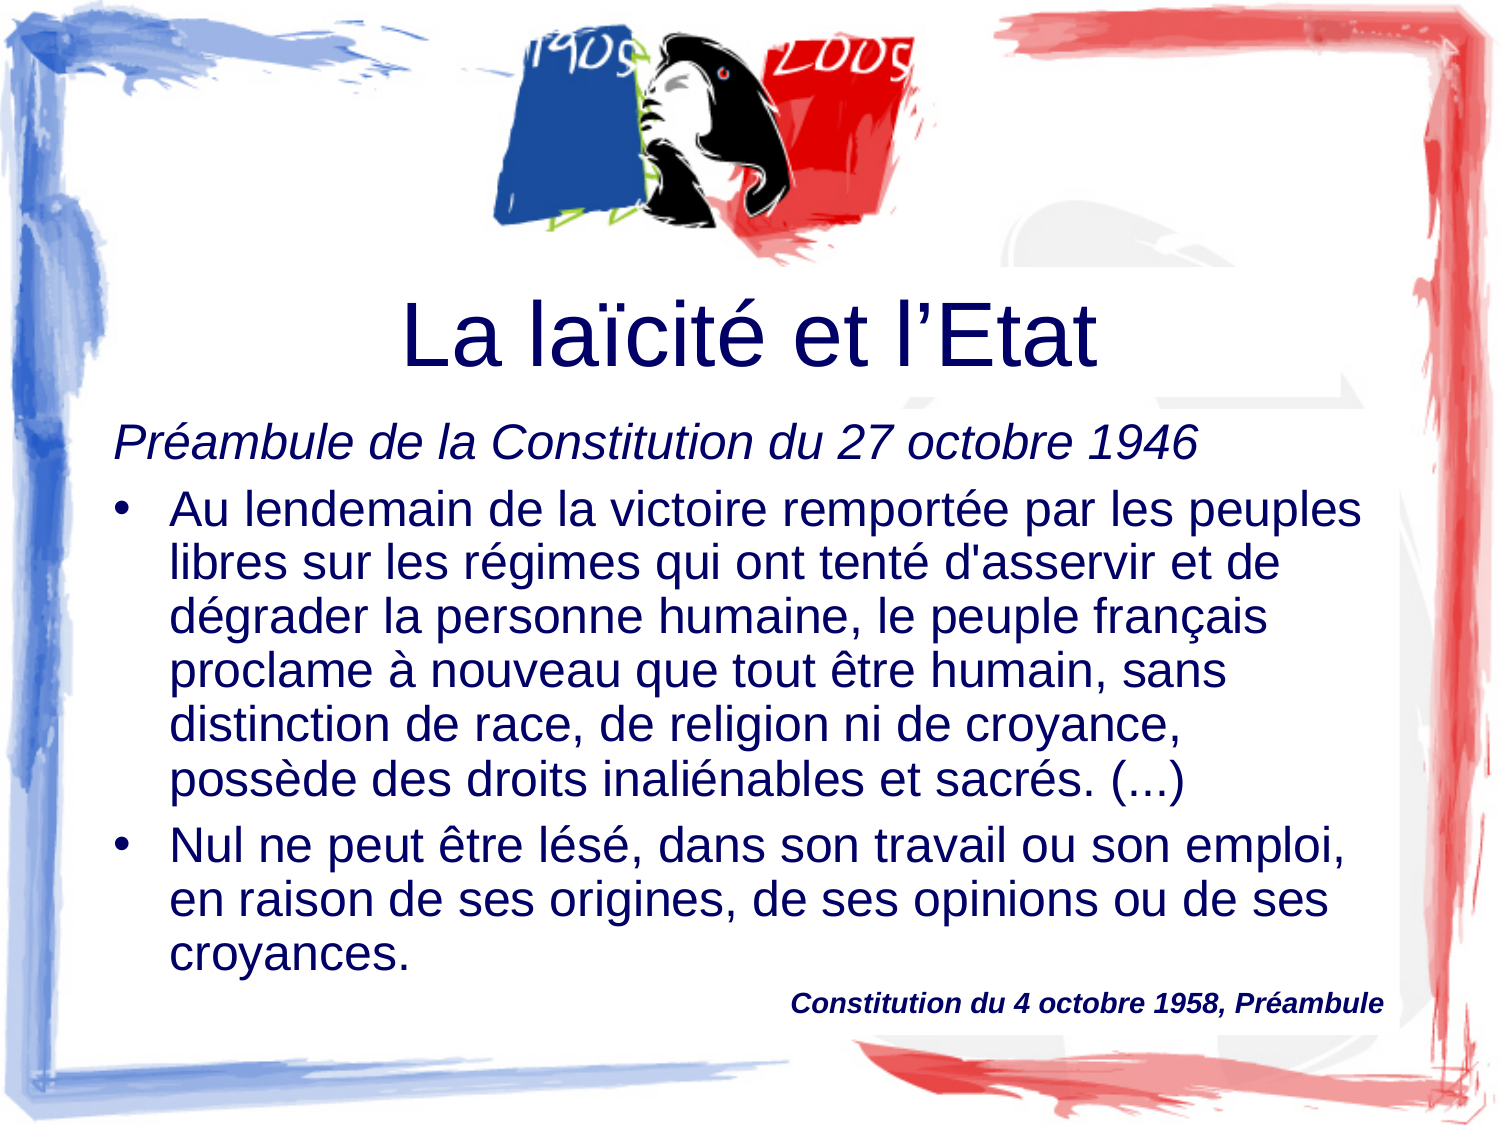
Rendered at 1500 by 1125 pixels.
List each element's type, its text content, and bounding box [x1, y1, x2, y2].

list Préambule de la Constitution du 27 octobre 1946 Au lendemain de la victoire remportée par les peuples libres sur les régimes qui ont tenté d'asservir et de dégrader la personne humaine, le peuple français proclame à nouveau que tout être humain, sans distinction de race, de religion ni de croyance, possède des droits inaliénables et sacrés. (...) Nul ne peut être lésé, dans son travail ou son emploi, en raison de ses origines, de ses opinions ou de ses croyances. Constitution du 4 octobre 1958, Préambule [98, 408, 1400, 1035]
title La laïcité et l’Etat [159, 267, 1341, 398]
picture [0, 0, 1500, 1125]
